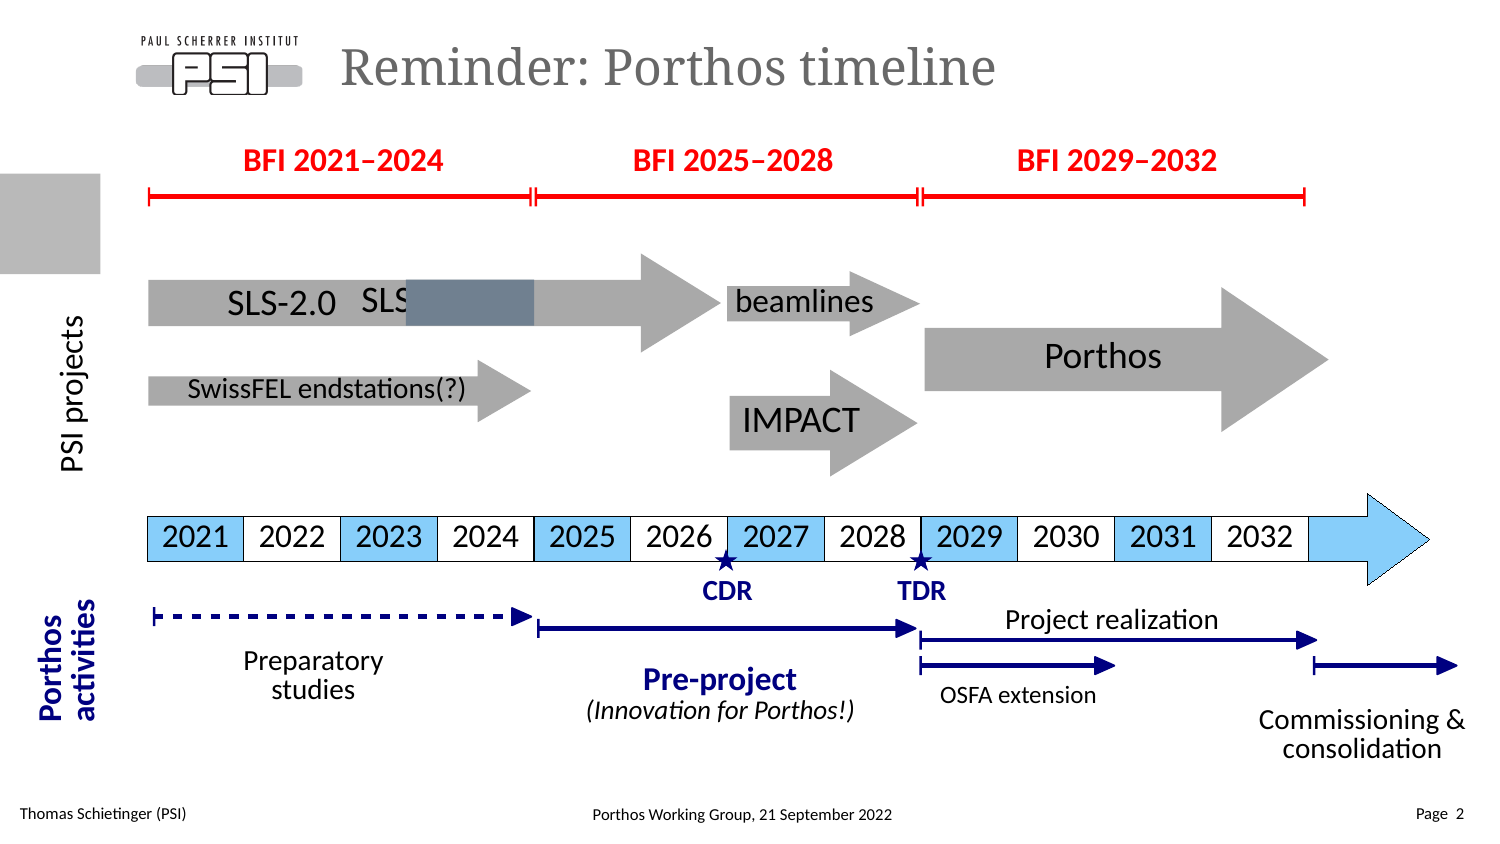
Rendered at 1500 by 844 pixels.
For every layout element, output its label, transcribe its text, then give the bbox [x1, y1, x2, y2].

text_box IMPACT [729, 369, 918, 477]
text_box 2029 [921, 516, 1017, 562]
text_box Porthos activities [28, 584, 111, 738]
text_box 2025 [534, 516, 630, 562]
text_box 2027 [727, 516, 824, 562]
text_box 2026 [699, 535, 708, 544]
text_box  [698, 544, 755, 586]
text_box 2032 [1211, 516, 1309, 562]
text_box SwissFEL endstations(?) [148, 359, 532, 423]
text_box 2028 [824, 516, 921, 562]
text_box Porthos [924, 287, 1329, 433]
text_box Preparatory studies [228, 640, 399, 715]
title Reminder: Porthos timeline [340, 35, 1442, 98]
text_box 2021 [147, 516, 243, 562]
text_box BFI 2021–2024 [228, 138, 467, 187]
text_box Pre-project (Innovation for Porthos!) [570, 658, 870, 734]
text_box Project realization [990, 600, 1238, 638]
text_box PSI projects [50, 301, 99, 488]
text_box  [893, 544, 950, 570]
text_box [405, 279, 535, 326]
text_box 2031 [1114, 516, 1211, 562]
text_box 2030 [1017, 516, 1114, 562]
text_box [1309, 493, 1430, 586]
text_box SLS-2.0 [352, 253, 721, 353]
text_box Commissioning & consolidation [1244, 699, 1481, 774]
text_box beamlines [727, 271, 921, 337]
text_box BFI 2029–2032 [1002, 138, 1233, 187]
text_box BFI 2025–2028 [618, 138, 849, 187]
text_box OSFA extension [925, 676, 1113, 717]
text_box CDR [687, 570, 768, 616]
text_box 2026 [630, 516, 727, 562]
text_box 2024 [437, 516, 534, 562]
text_box 2023 [340, 516, 437, 562]
text_box SLS-2.0 [148, 279, 212, 327]
text_box 2022 [243, 516, 340, 562]
text_box SLS-2.0 [212, 279, 352, 333]
text_box TDR [882, 570, 962, 616]
